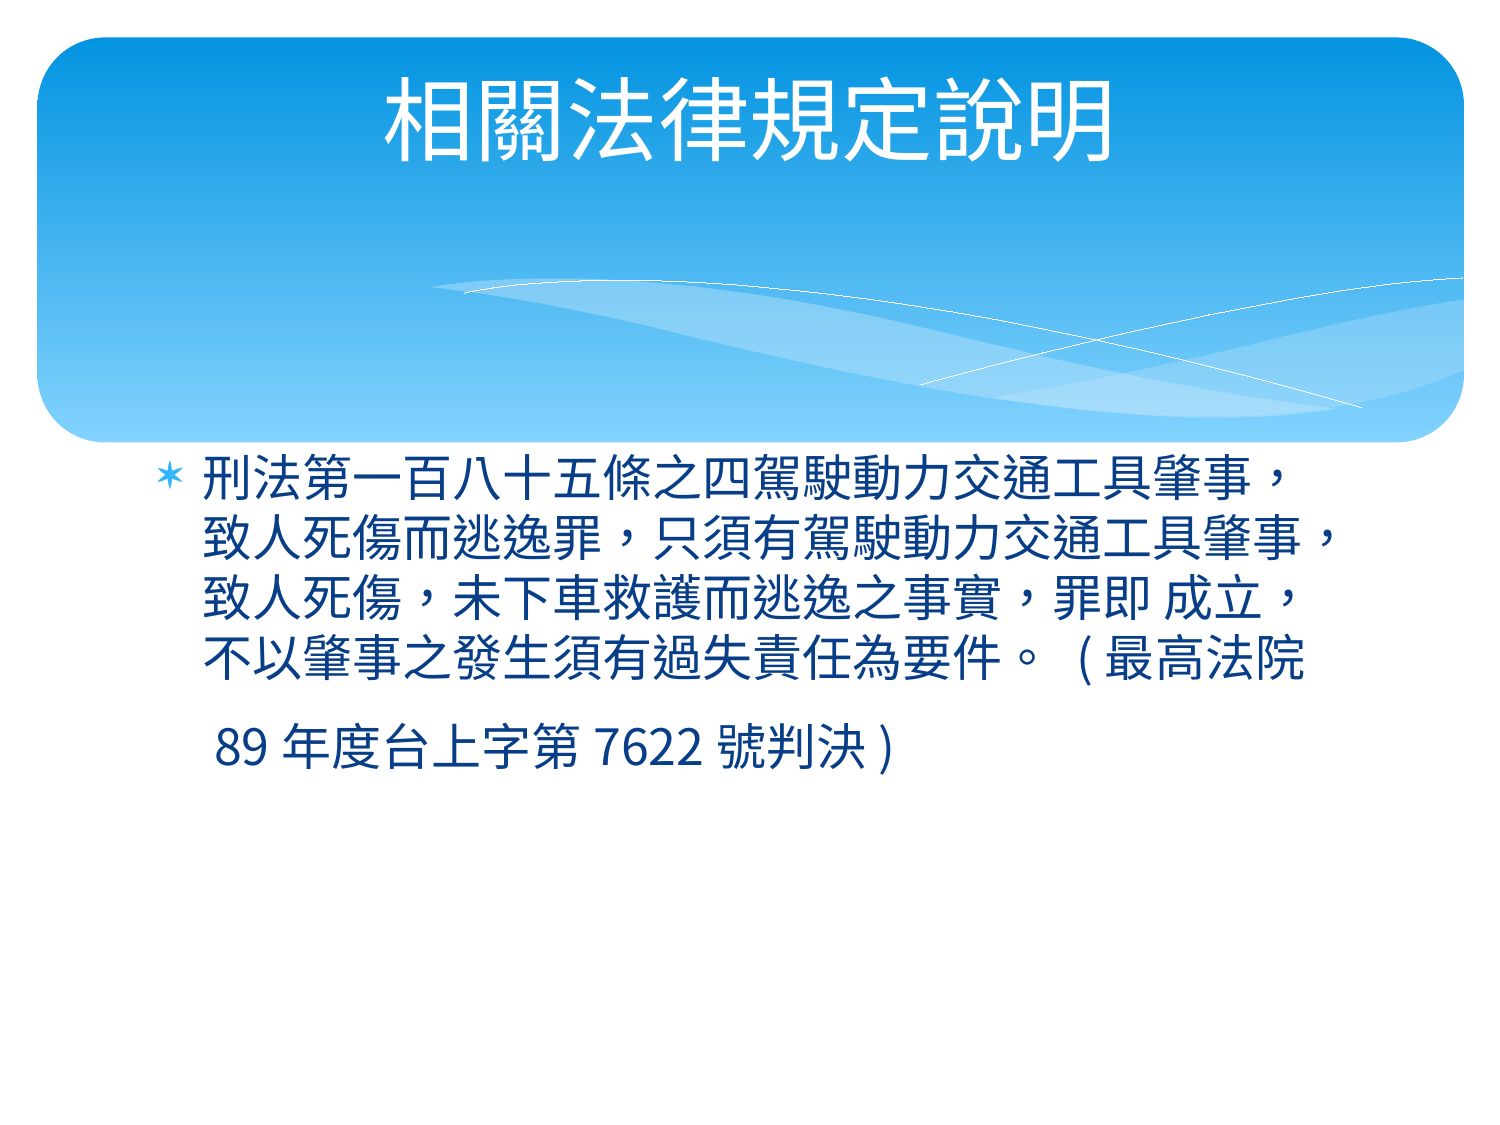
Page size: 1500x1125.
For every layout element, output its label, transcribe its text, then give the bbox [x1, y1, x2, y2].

title 相關法律規定說明 [75, 55, 1425, 261]
list 刑法第一百八十五條之四駕駛動力交通工具肇事，致人死傷而逃逸罪，只須有駕駛動力交通工具肇事，致人死傷，未下車救護而逃逸之事實，罪即 成立，不以肇事之發生須有過失責任為要件。 (最高法院 89年度台上字第7622號判決) [143, 438, 1359, 1005]
